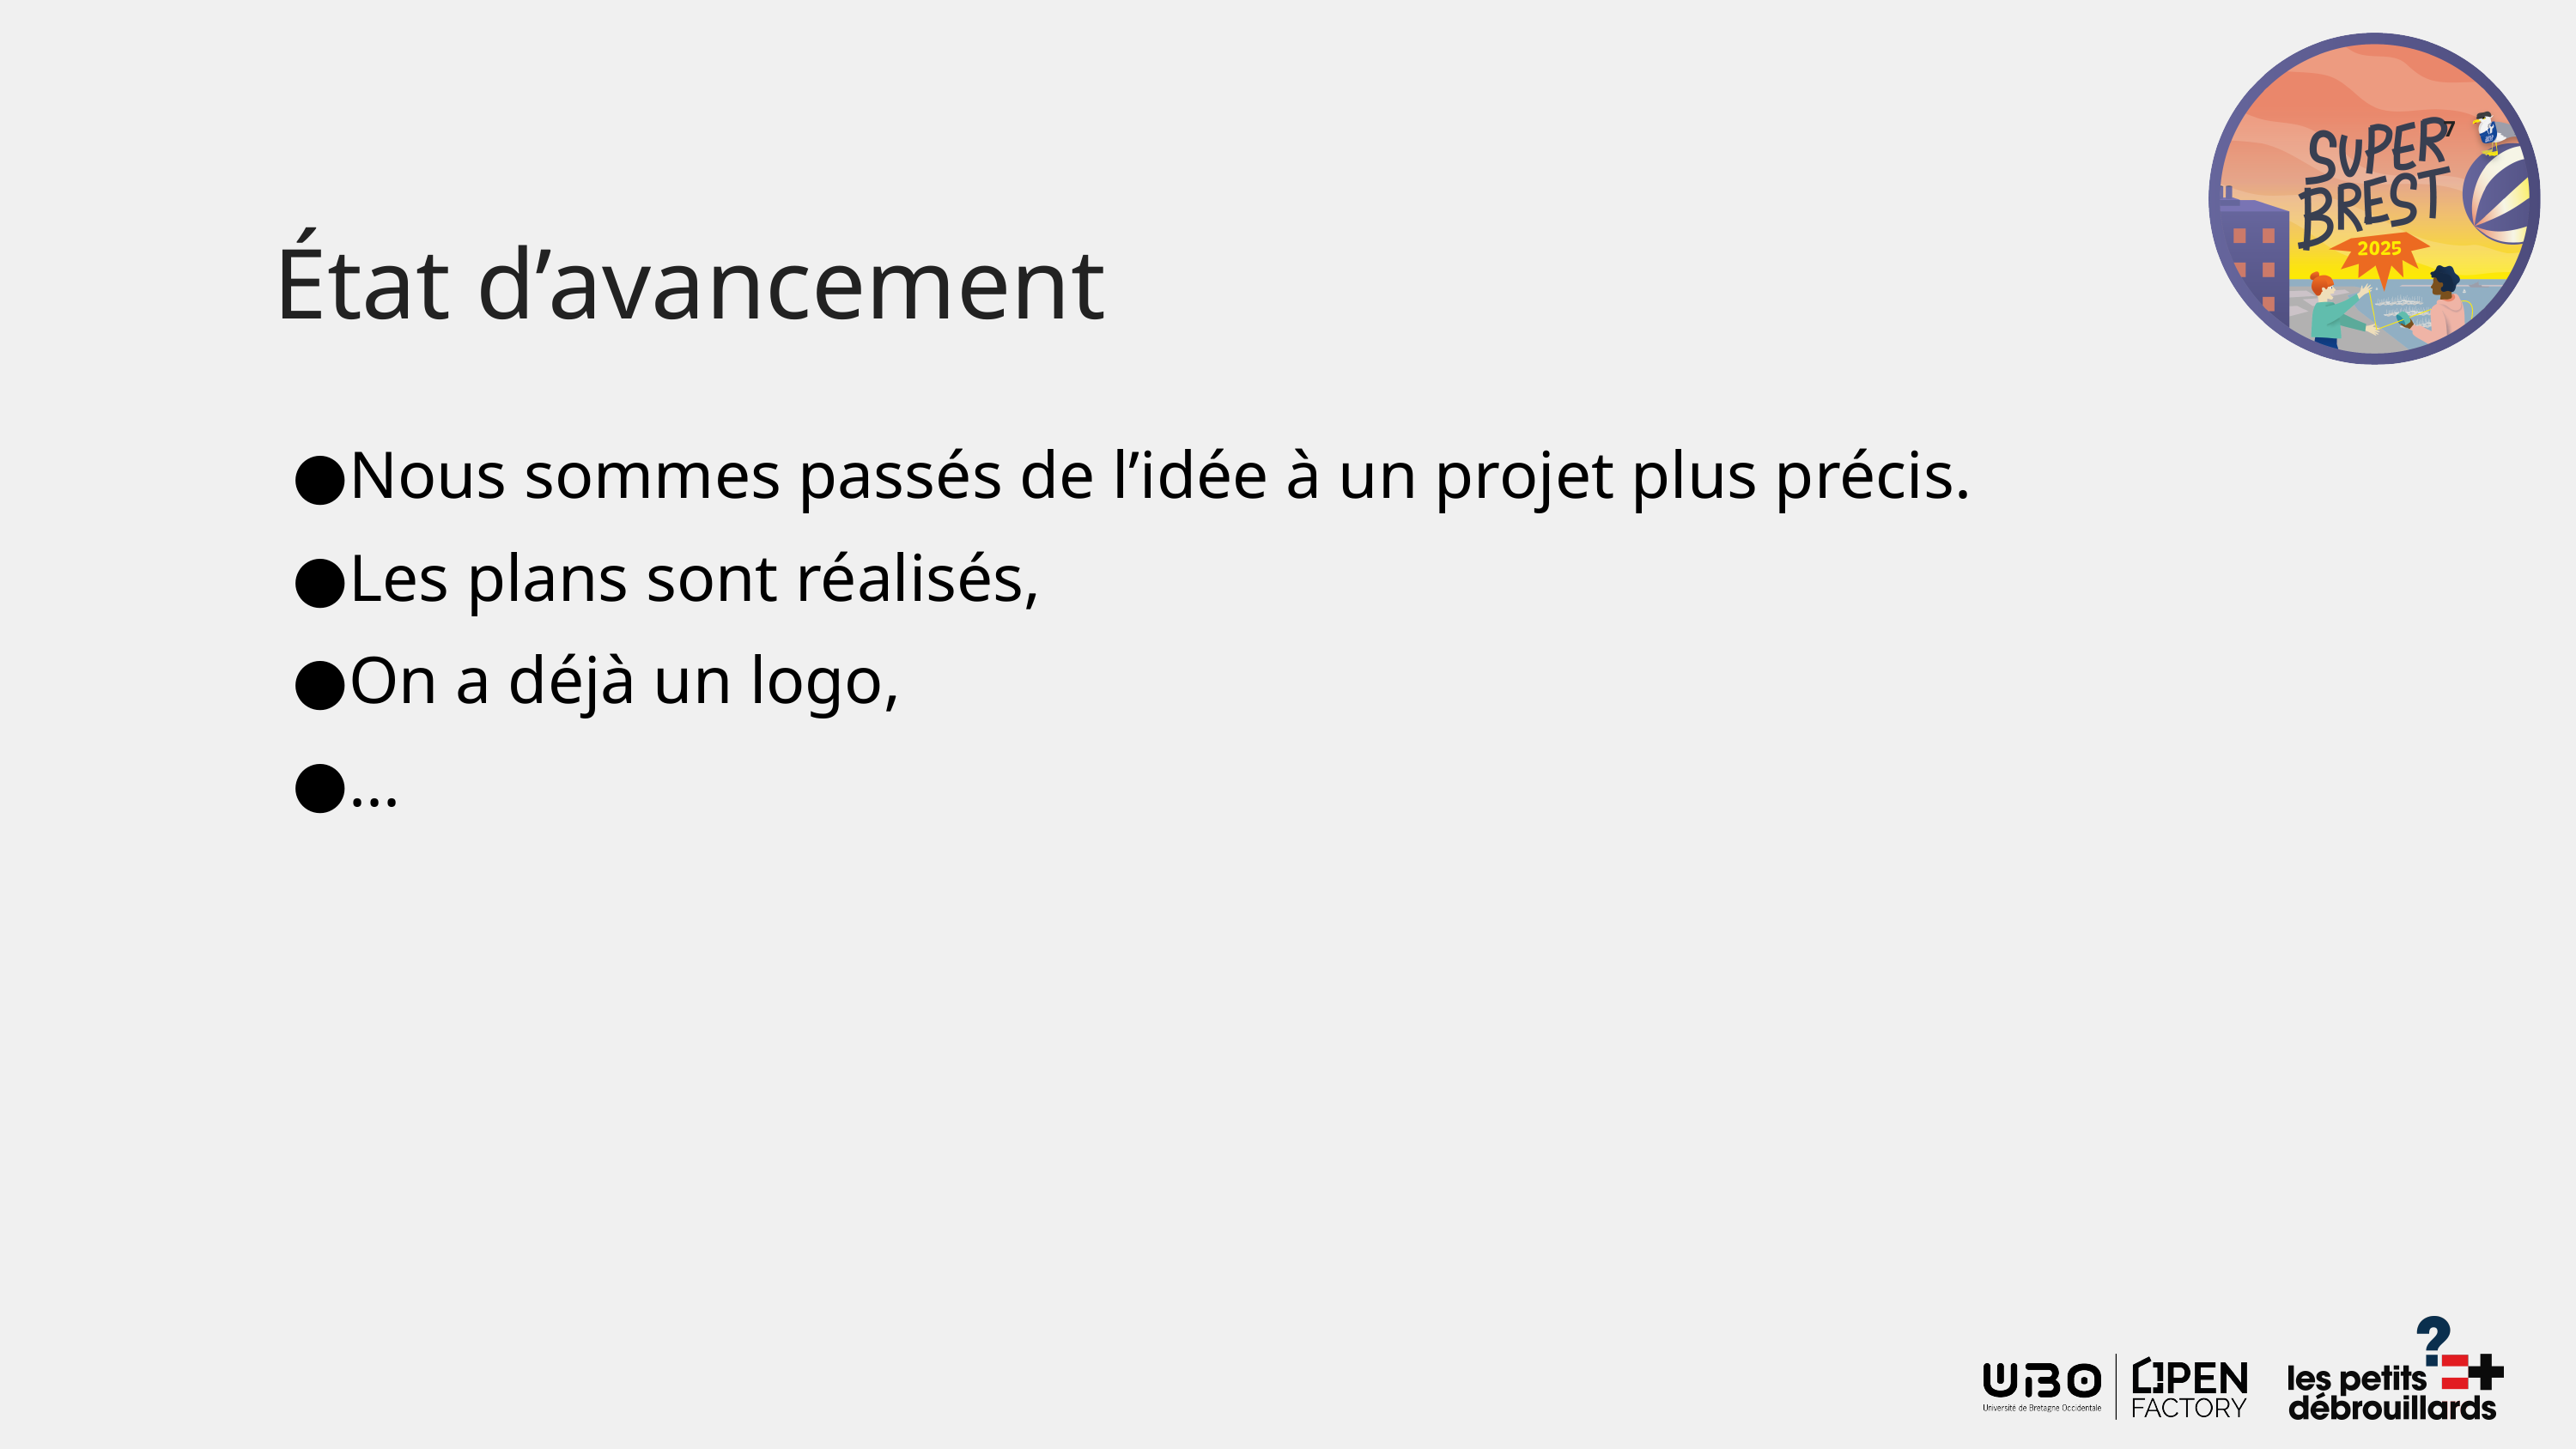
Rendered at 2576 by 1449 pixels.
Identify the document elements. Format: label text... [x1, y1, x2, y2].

picture [1984, 1354, 2247, 1420]
picture [2288, 1316, 2504, 1420]
picture [2208, 33, 2541, 365]
list Nous sommes passés de l’idée à un projet plus précis. Les plans sont réalisés, On a déjà un logo, ... [275, 433, 2188, 1122]
title État d’avancement [273, 217, 1741, 434]
slide_number <numéro> [2307, 93, 2456, 145]
